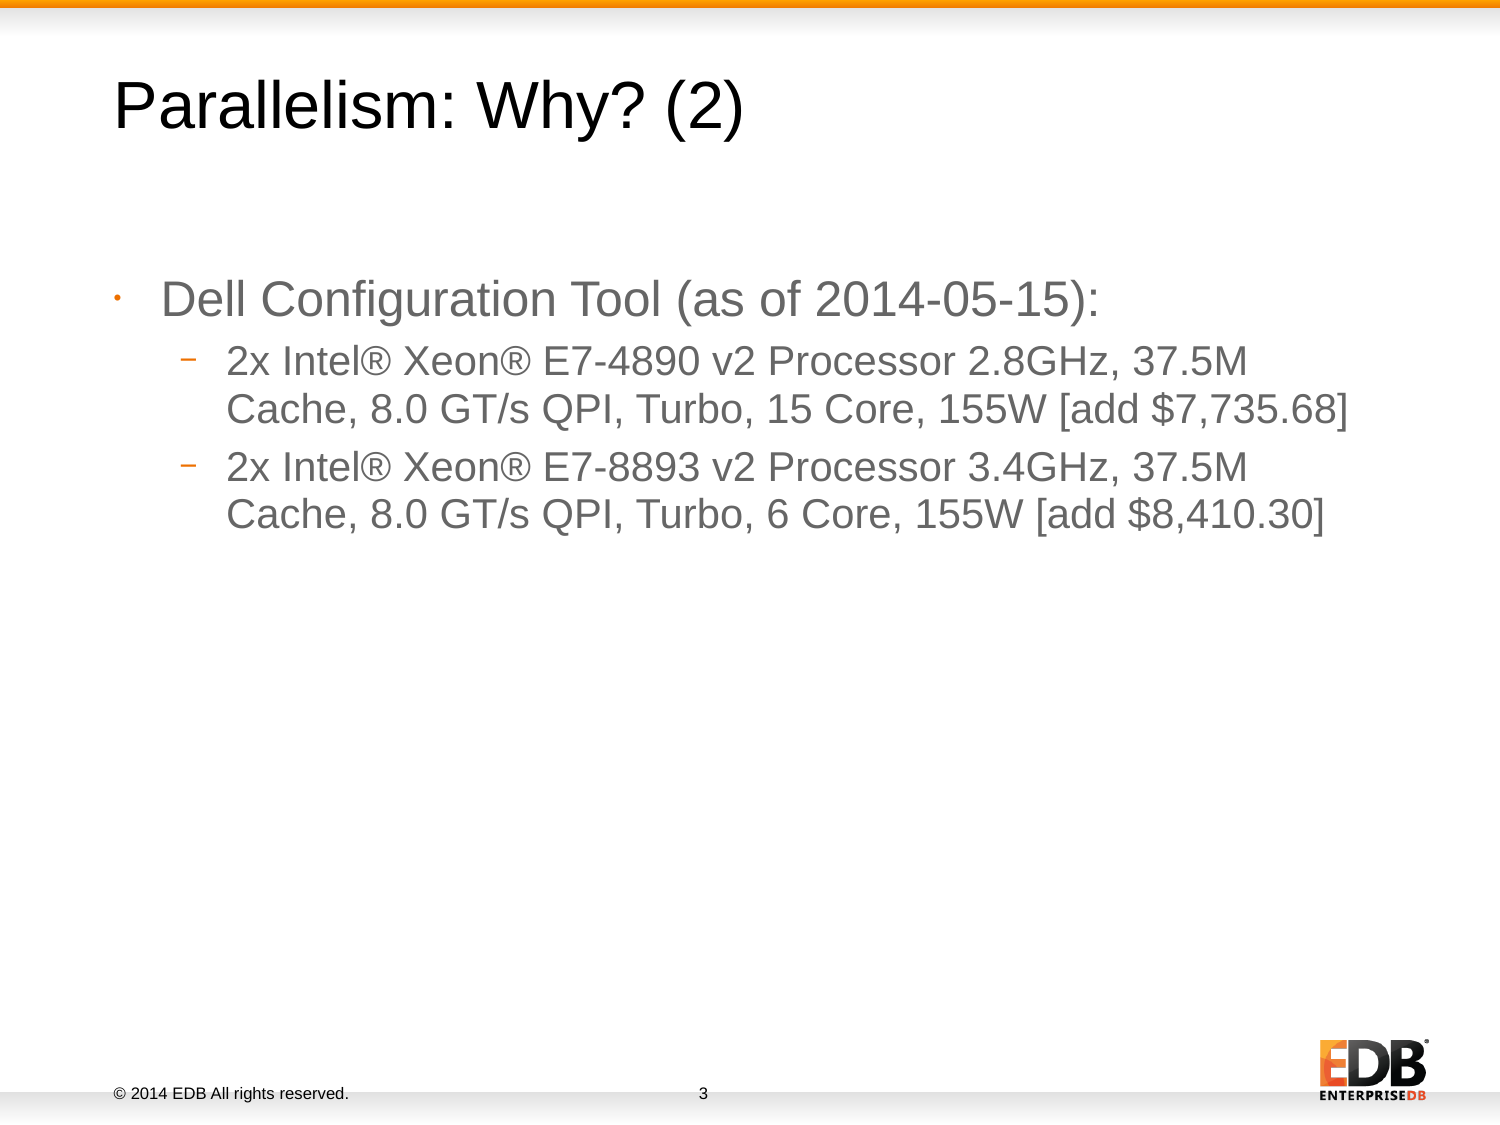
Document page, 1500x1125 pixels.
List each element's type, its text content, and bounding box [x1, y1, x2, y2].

picture [1318, 1036, 1430, 1101]
list Dell Configuration Tool (as of 2014-05-15): 2x Intel® Xeon® E7-4890 v2 Processor 2.8GHz, 37.5M Cache, 8.0 GT/s QPI, Turbo, 15 Core, 155W [add $7,735.68] 2x Intel® Xeon® E7-8893 v2 Processor 3.4GHz, 37.5M Cache, 8.0 GT/s QPI, Turbo, 6 Core, 155W [add $8,410.30] [98, 263, 1403, 984]
title Parallelism: Why? (2) [98, 26, 1403, 188]
